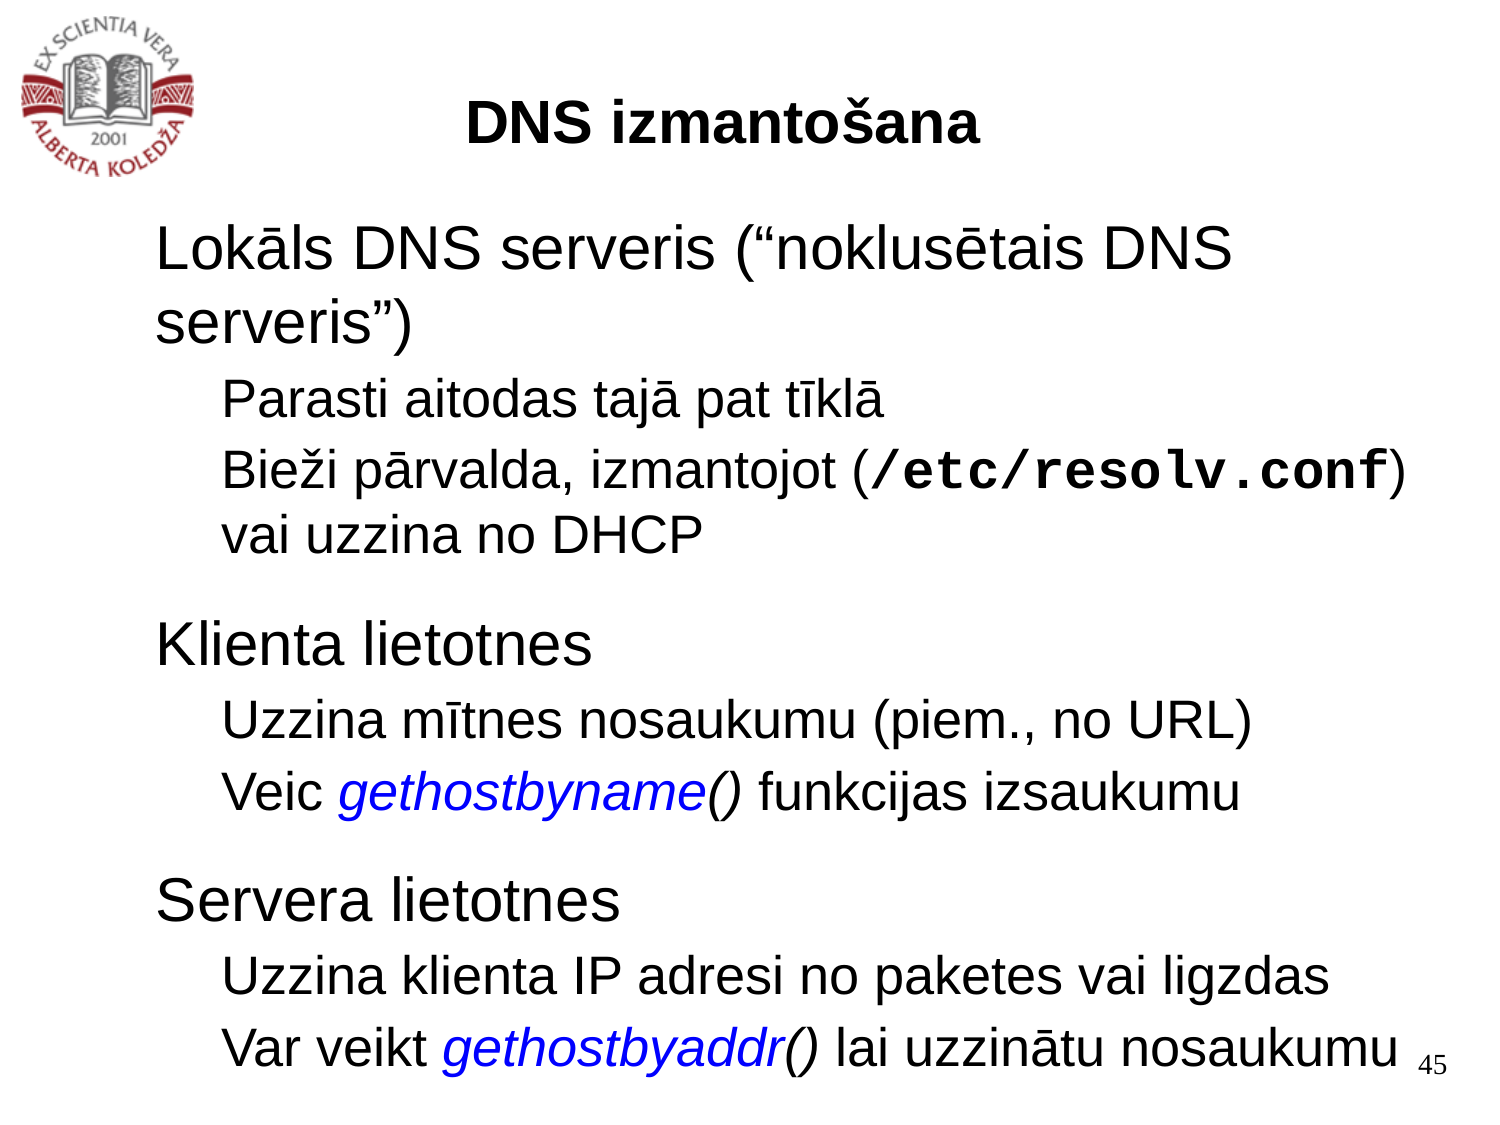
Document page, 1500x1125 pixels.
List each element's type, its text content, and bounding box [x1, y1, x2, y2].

picture [21, 16, 194, 177]
list Lokāls DNS serveris (“noklusētais DNS serveris”) Parasti aitodas tajā pat tīklā Bieži pārvalda, izmantojot (/etc/resolv.conf) vai uzzina no DHCP Klienta lietotnes Uzzina mītnes nosaukumu (piem., no URL) Veic gethostbyname() funkcijas izsaukumu Servera lietotnes Uzzina klienta IP adresi no paketes vai ligzdas Var veikt gethostbyaddr() lai uzzinātu nosaukumu [74, 200, 1463, 1101]
title DNS izmantošana [50, 62, 1374, 175]
